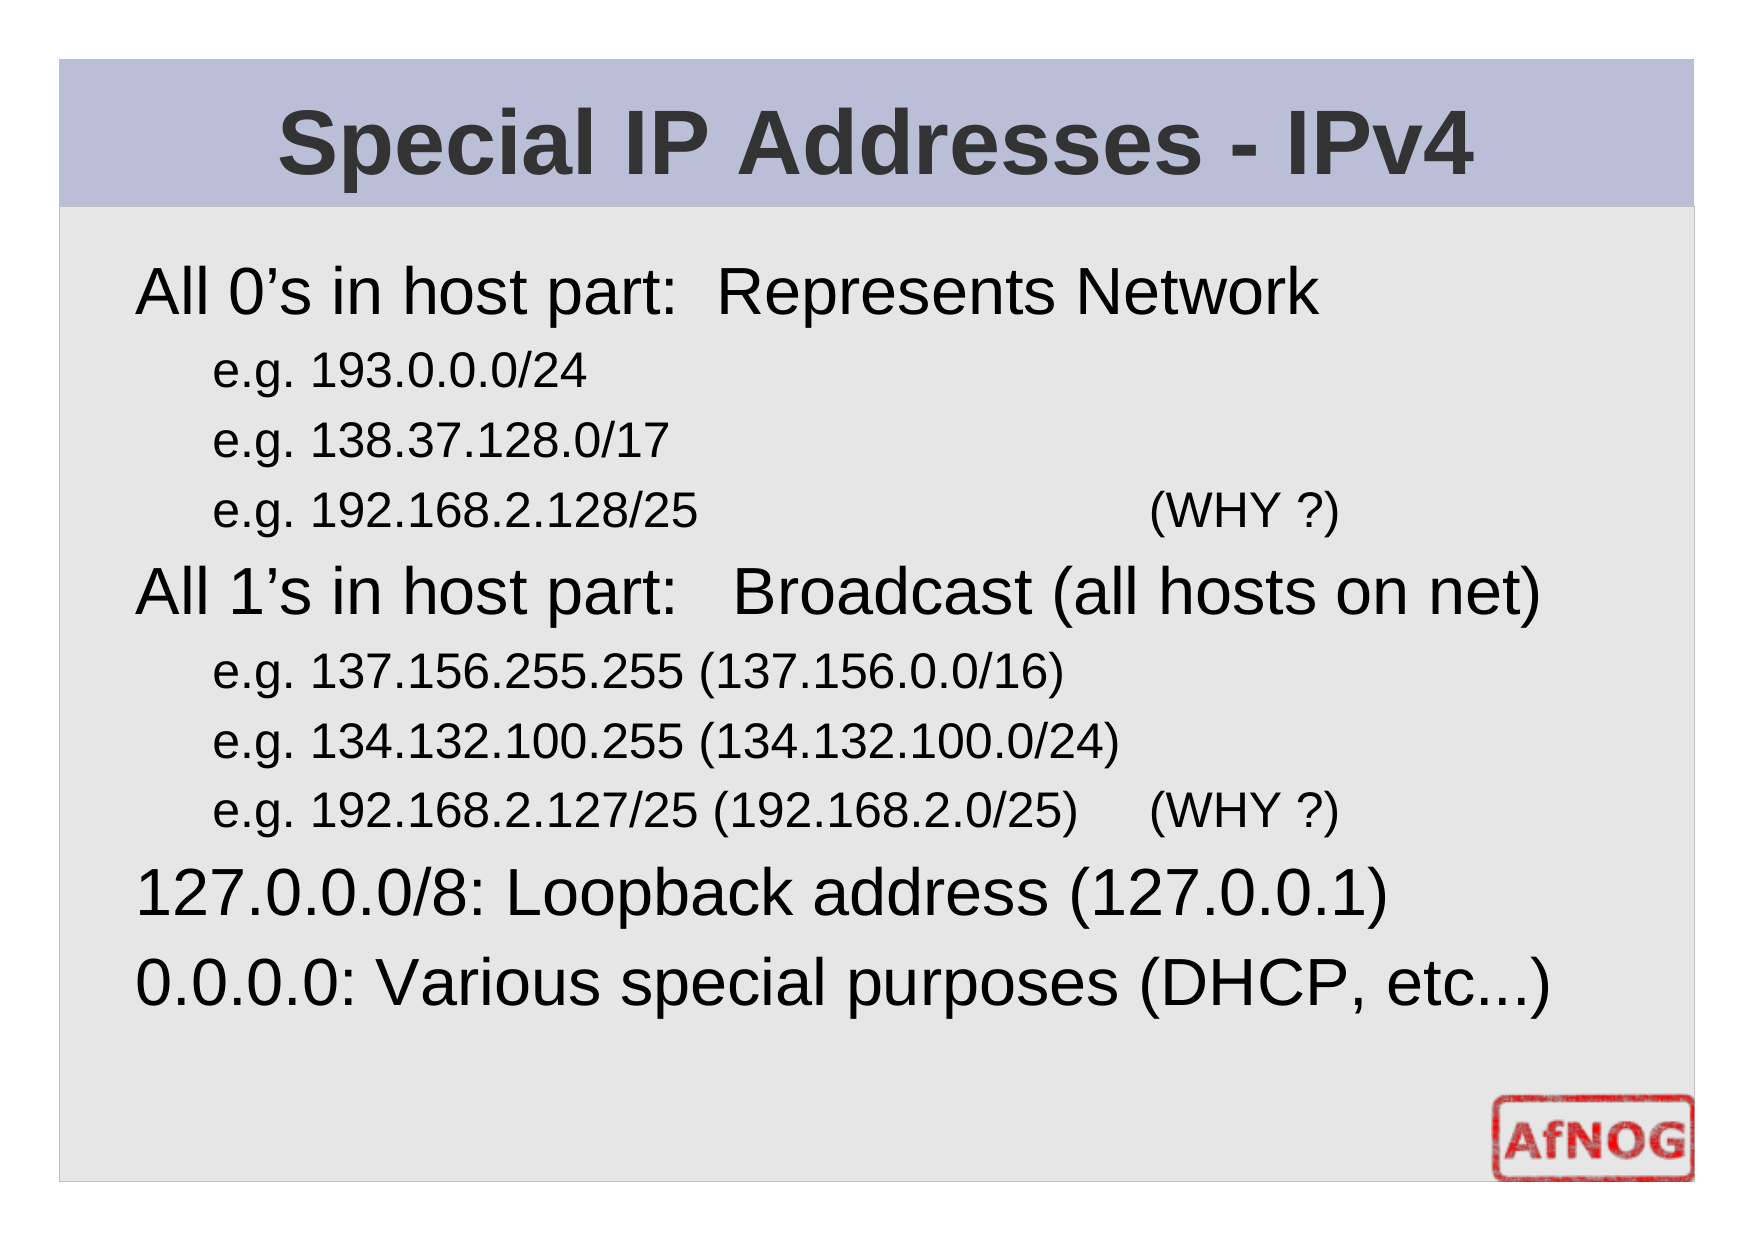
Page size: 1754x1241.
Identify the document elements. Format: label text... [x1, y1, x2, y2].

title Special IP Addresses - IPv4 [59, 48, 1695, 237]
list All 0’s in host part: Represents Network e.g. 193.0.0.0/24 e.g. 138.37.128.0/17 e.g. 192.168.2.128/25 (WHY ?) All 1’s in host part: Broadcast (all hosts on net) e.g. 137.156.255.255 (137.156.0.0/16) e.g. 134.132.100.255 (134.132.100.0/24) e.g. 192.168.2.127/25 (192.168.2.0/25) (WHY ?) 127.0.0.0/8: Loopback address (127.0.0.1) 0.0.0.0: Various special purposes (DHCP, etc...) [118, 253, 1601, 1038]
picture [1490, 1092, 1695, 1182]
